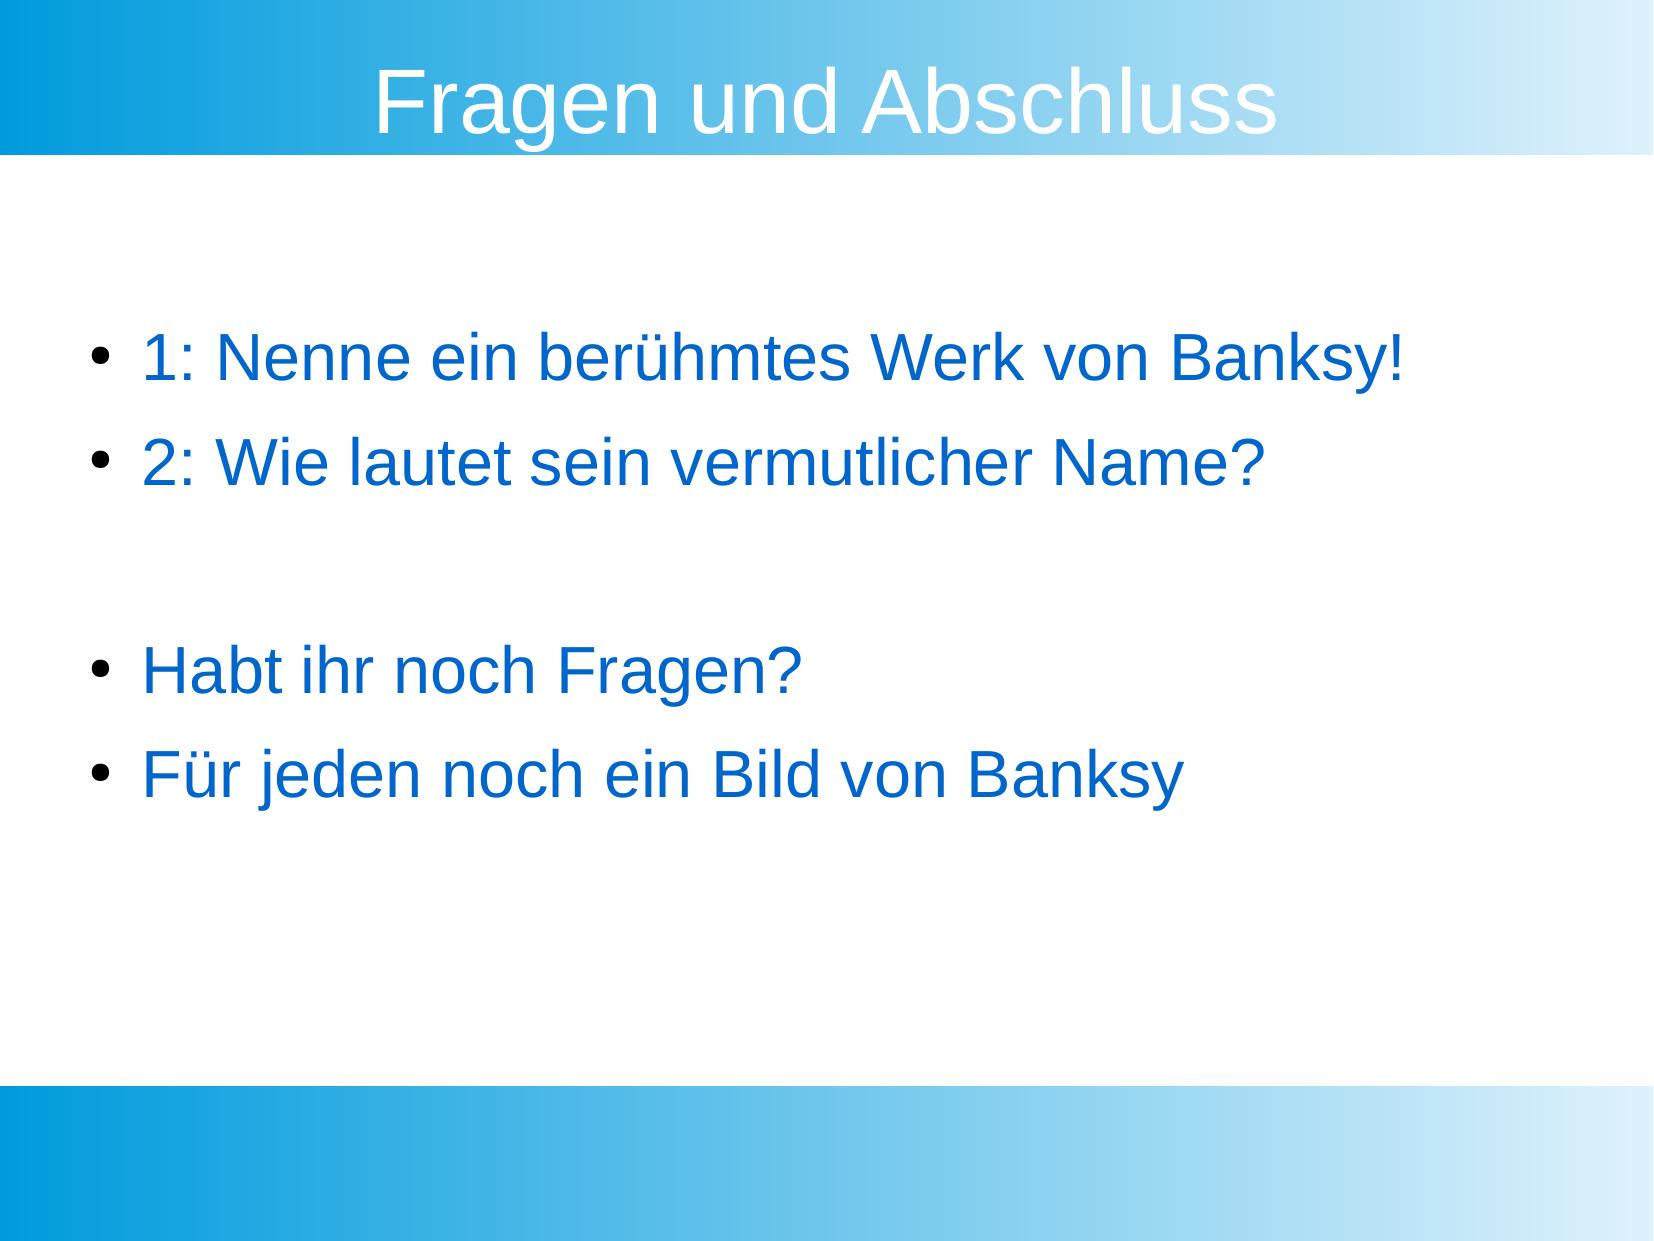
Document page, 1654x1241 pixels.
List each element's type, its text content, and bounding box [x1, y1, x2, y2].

list 1: Nenne ein berühmtes Werk von Banksy! 2: Wie lautet sein vermutlicher Name? Habt ihr noch Fragen? Für jeden noch ein Bild von Banksy [70, 320, 1560, 1040]
title Fragen und Abschluss [82, 49, 1571, 155]
